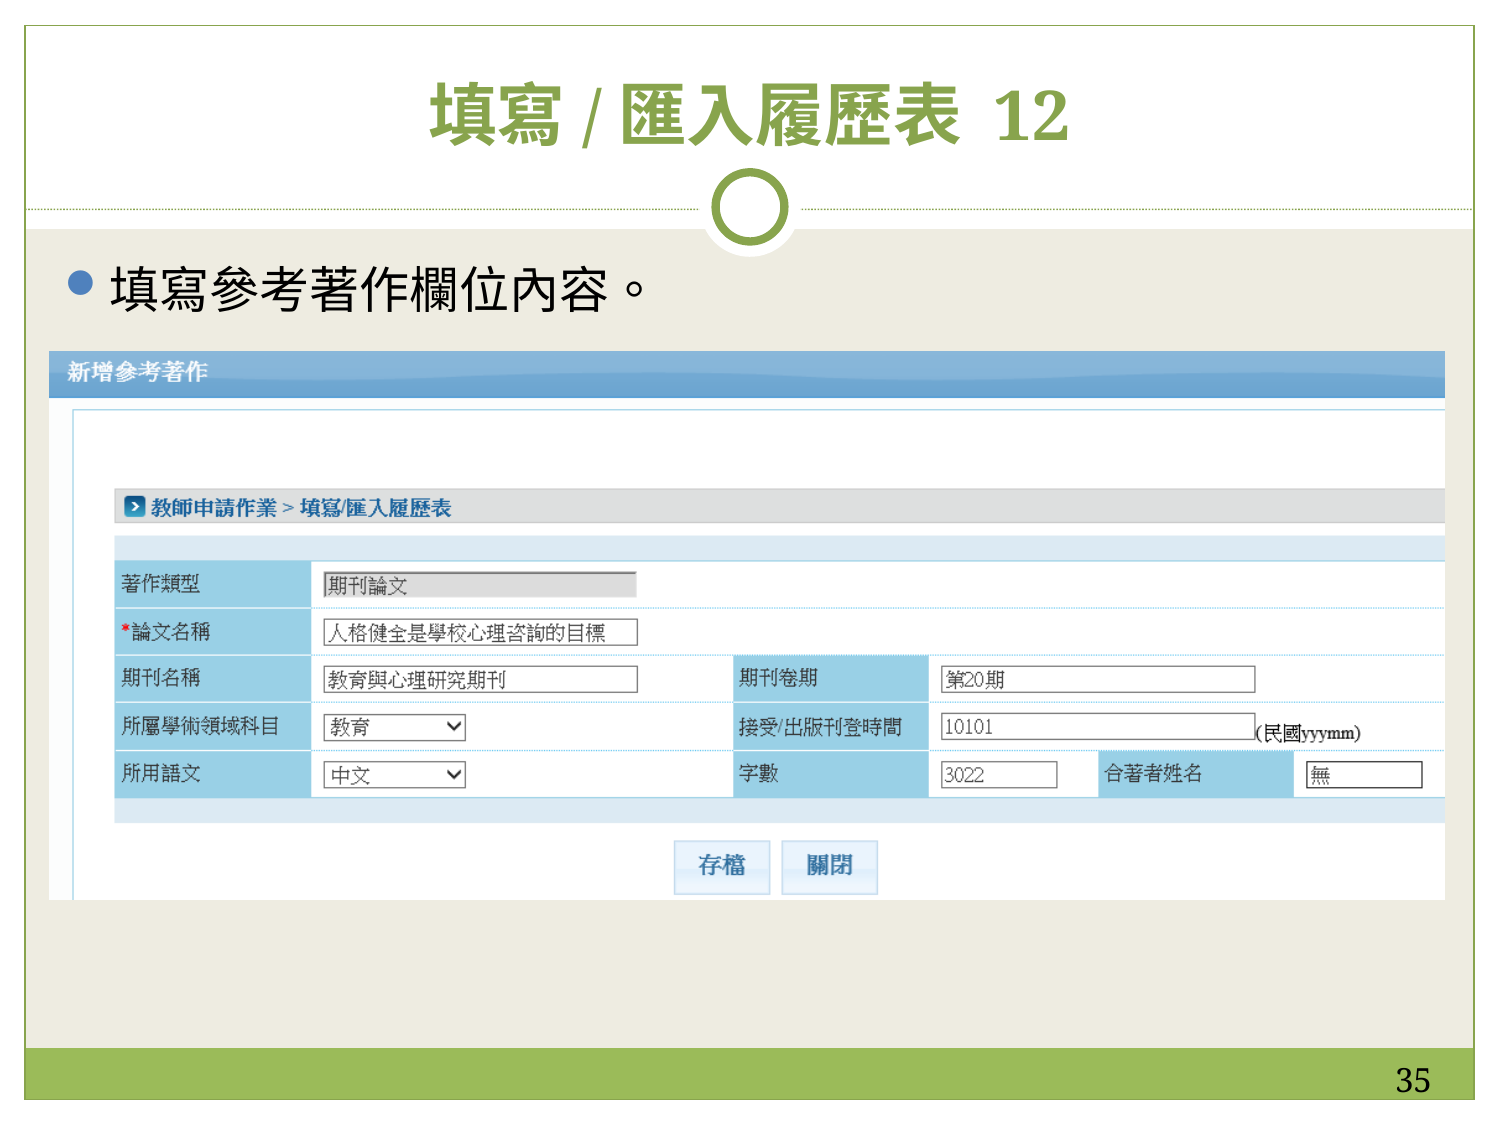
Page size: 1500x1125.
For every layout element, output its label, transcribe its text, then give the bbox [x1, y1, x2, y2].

text_box 填寫參考著作欄位內容。 [49, 250, 1445, 1001]
text_box [1376, 1045, 1452, 1118]
title 填寫/匯入履歷表 12 [49, 37, 1450, 162]
